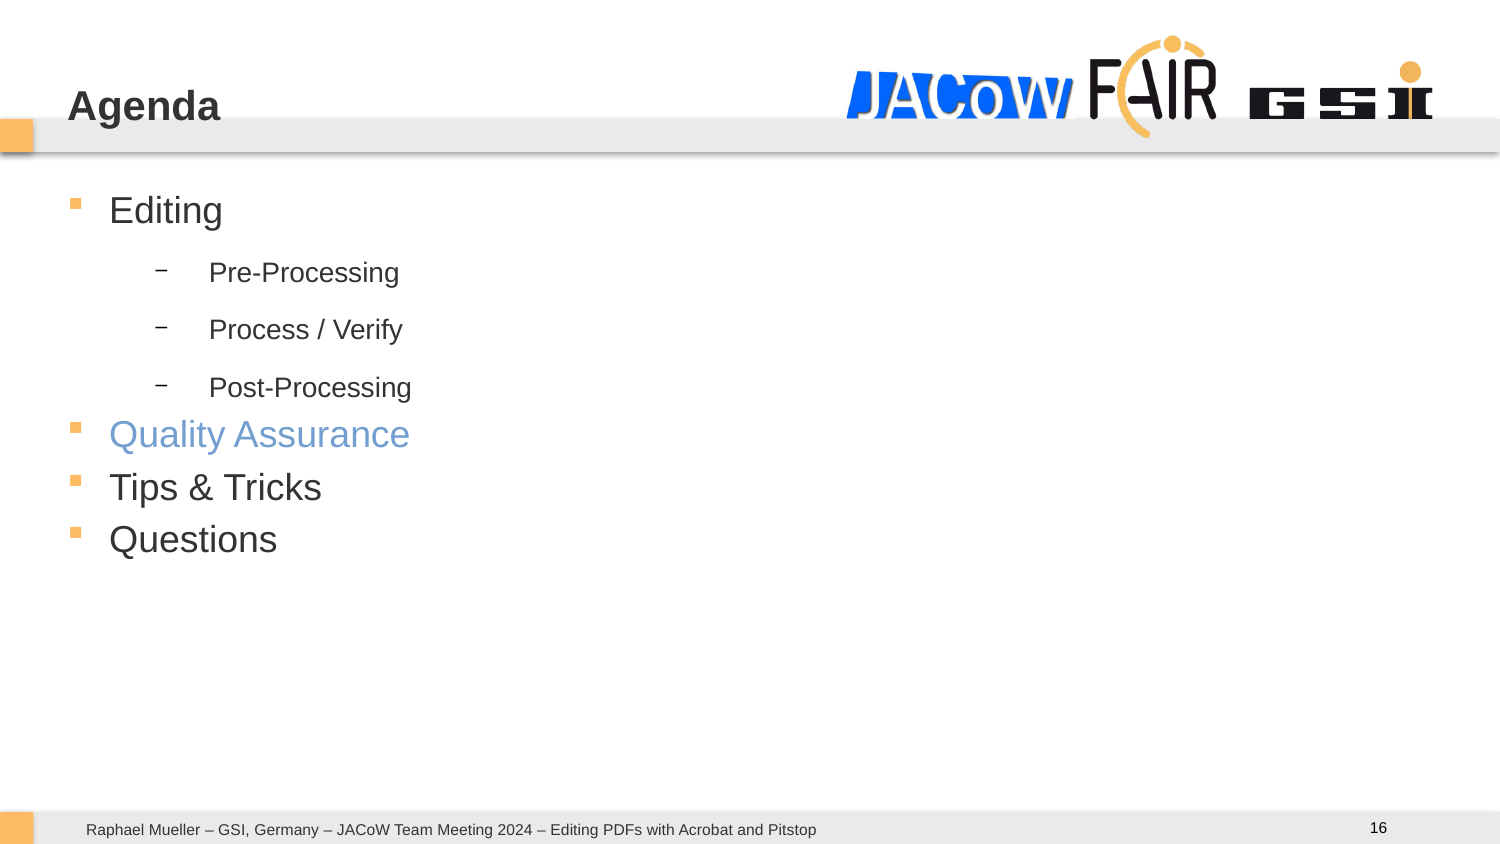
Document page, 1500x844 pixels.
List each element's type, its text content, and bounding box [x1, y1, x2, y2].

picture [1248, 59, 1434, 119]
list Editing Pre-Processing Process / Verify Post-Processing Quality Assurance Tips & Tricks Questions [52, 178, 1434, 782]
picture [1048, 69, 1075, 119]
list Agenda [52, 21, 1048, 137]
picture [1089, 33, 1217, 140]
title [0, 38, 1006, 135]
